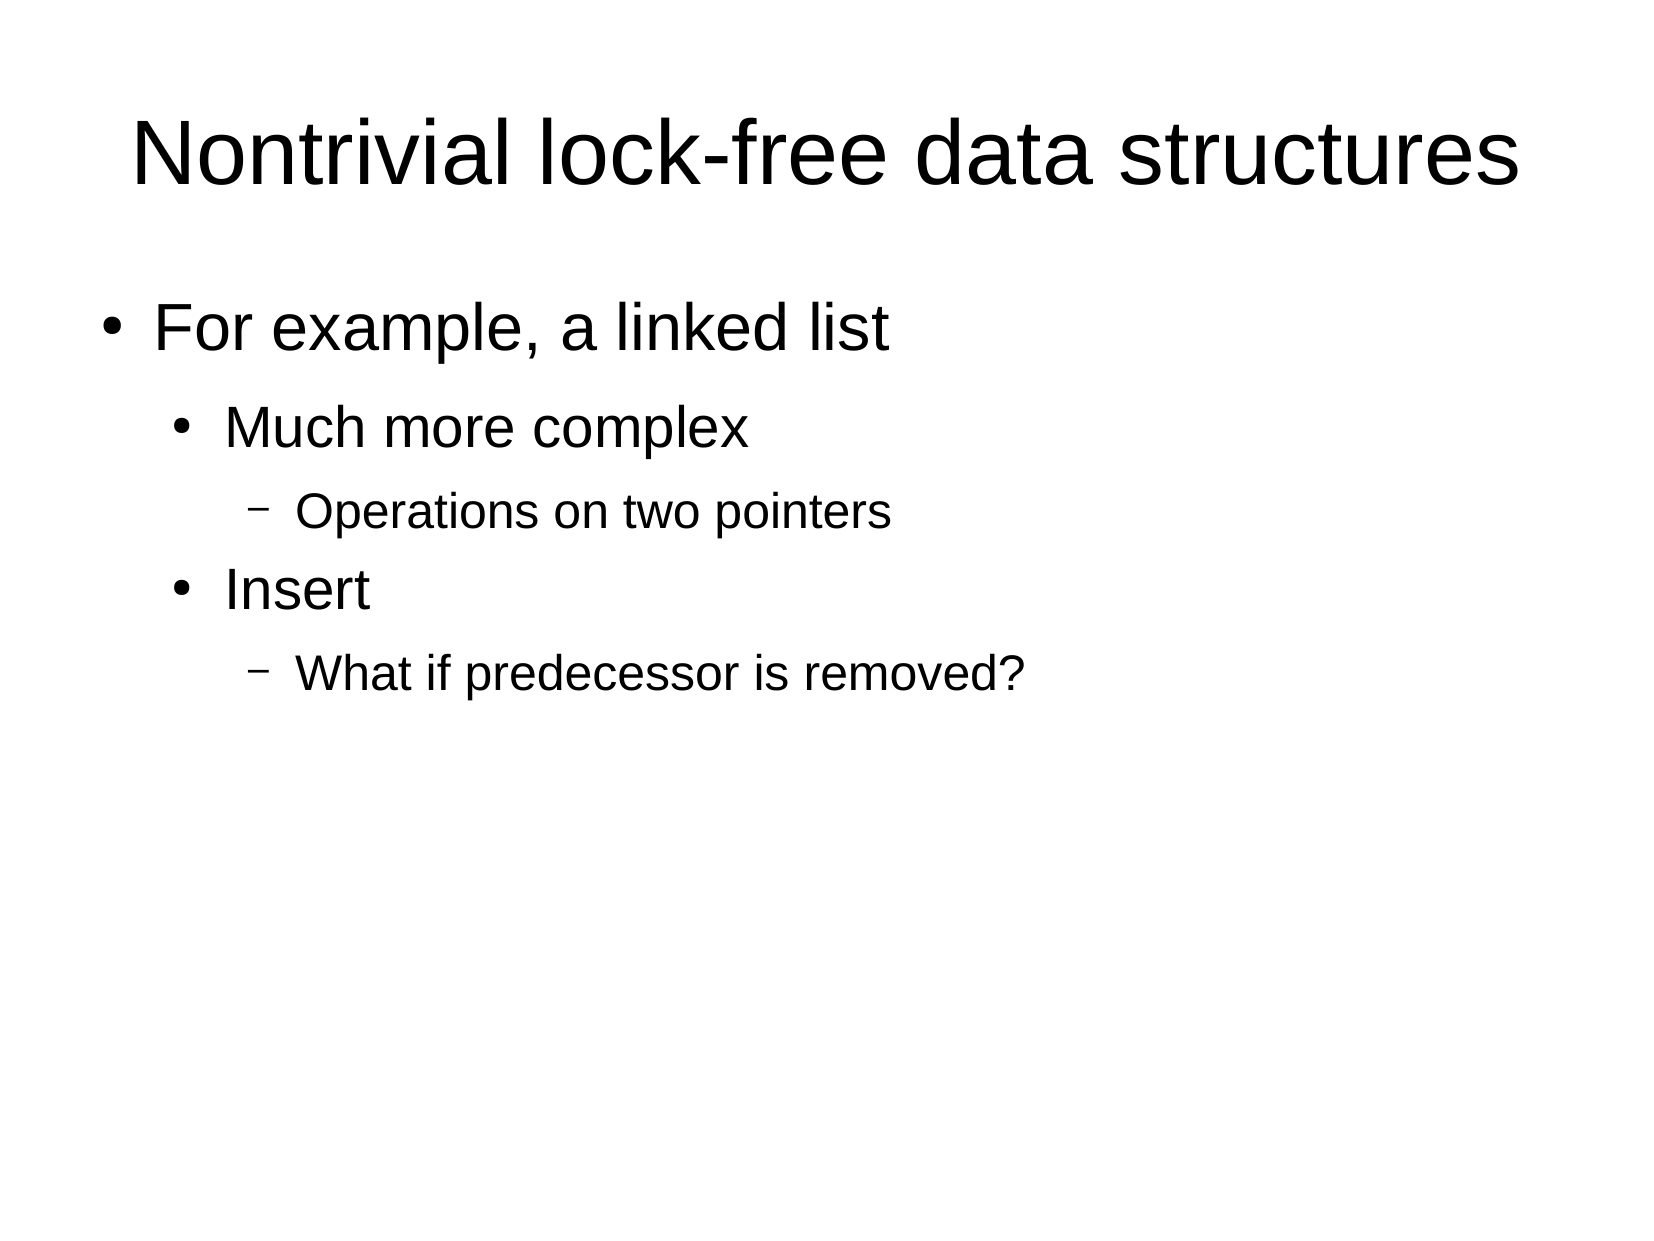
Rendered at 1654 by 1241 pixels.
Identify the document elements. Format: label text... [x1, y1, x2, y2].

list For example, a linked list Much more complex Operations on two pointers Insert What if predecessor is removed? [82, 290, 1571, 1010]
title Nontrivial lock-free data structures [82, 49, 1571, 257]
